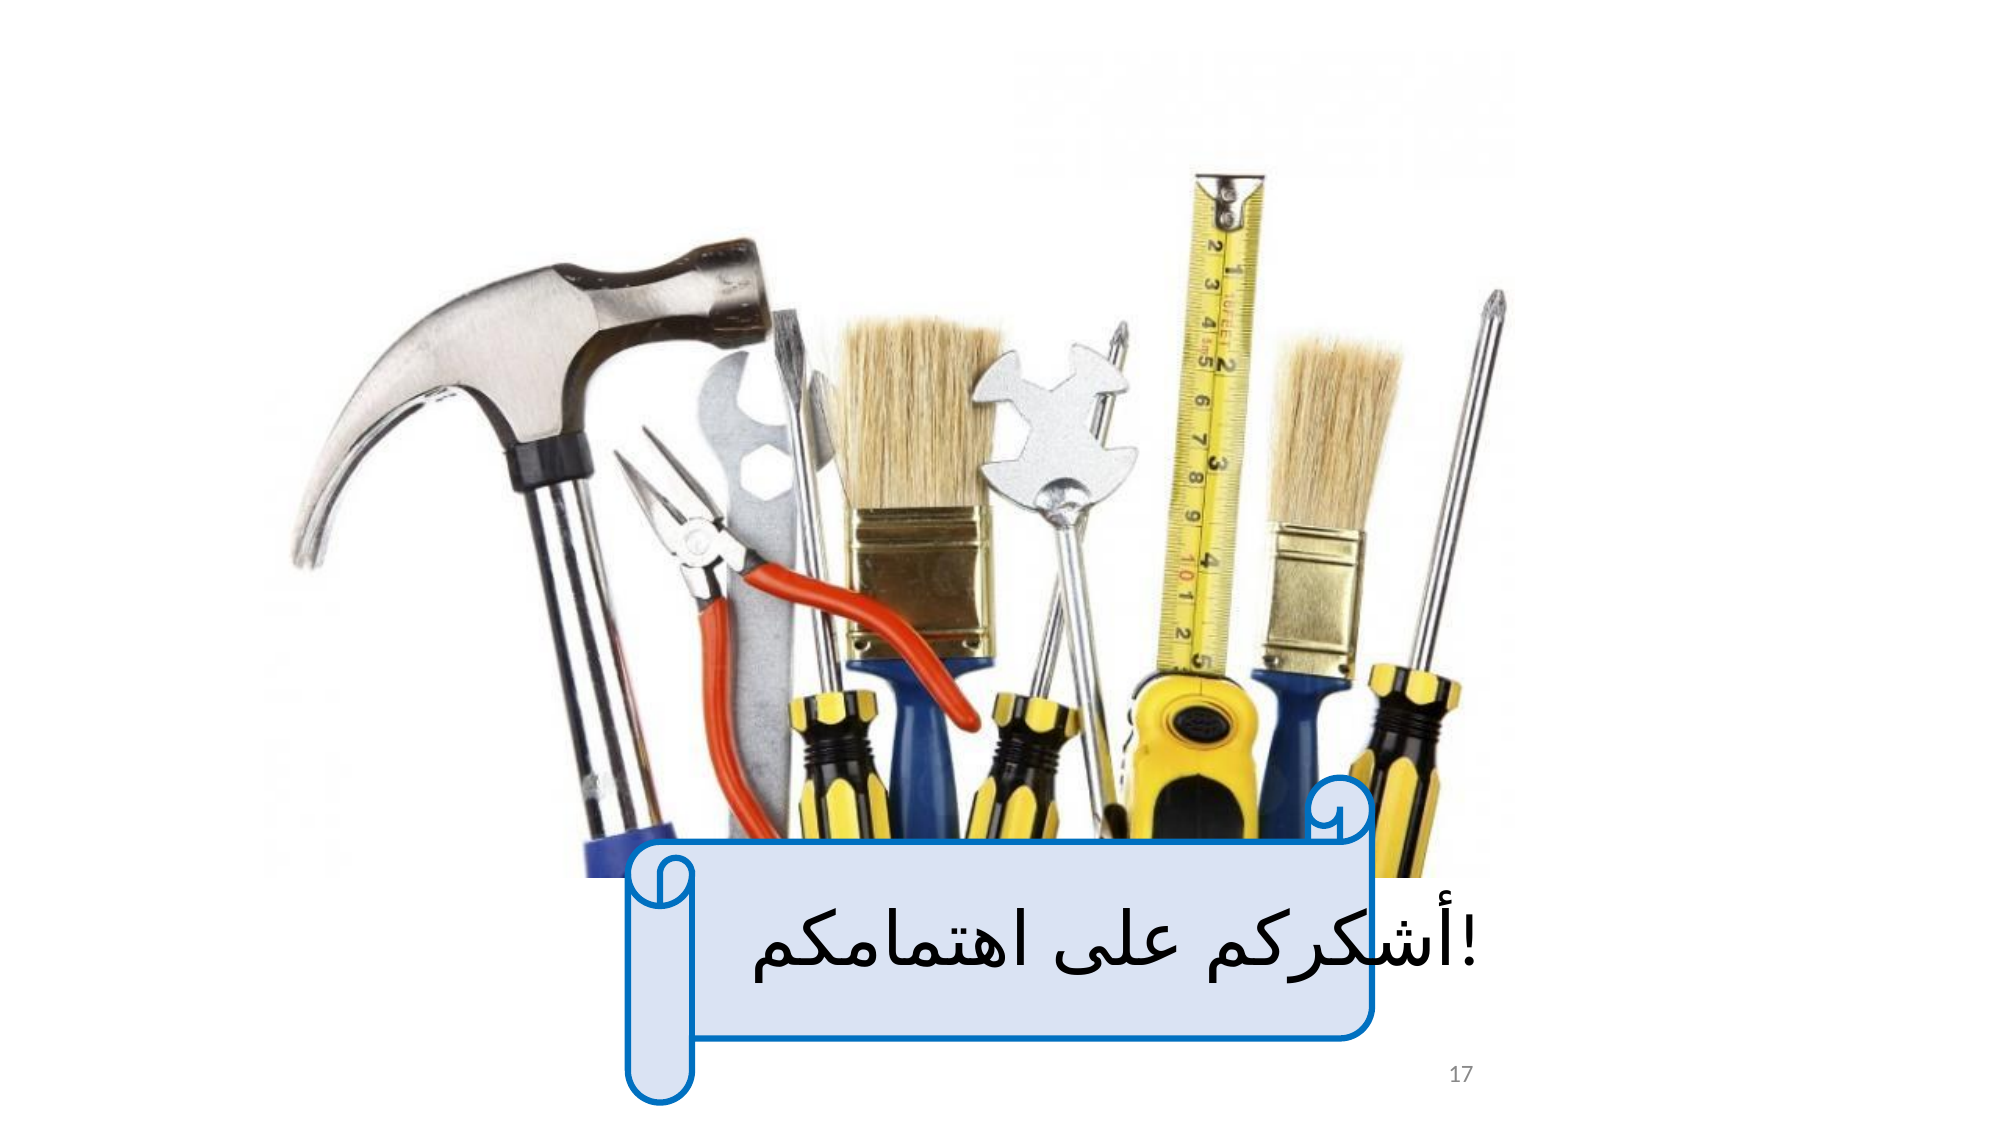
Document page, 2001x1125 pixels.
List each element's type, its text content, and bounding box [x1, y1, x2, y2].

text_box [627, 777, 1373, 1103]
text_box أشكركم على اهتمامكم! [736, 883, 1497, 988]
picture [264, 2, 1515, 878]
text_box [1433, 1042, 1900, 1103]
